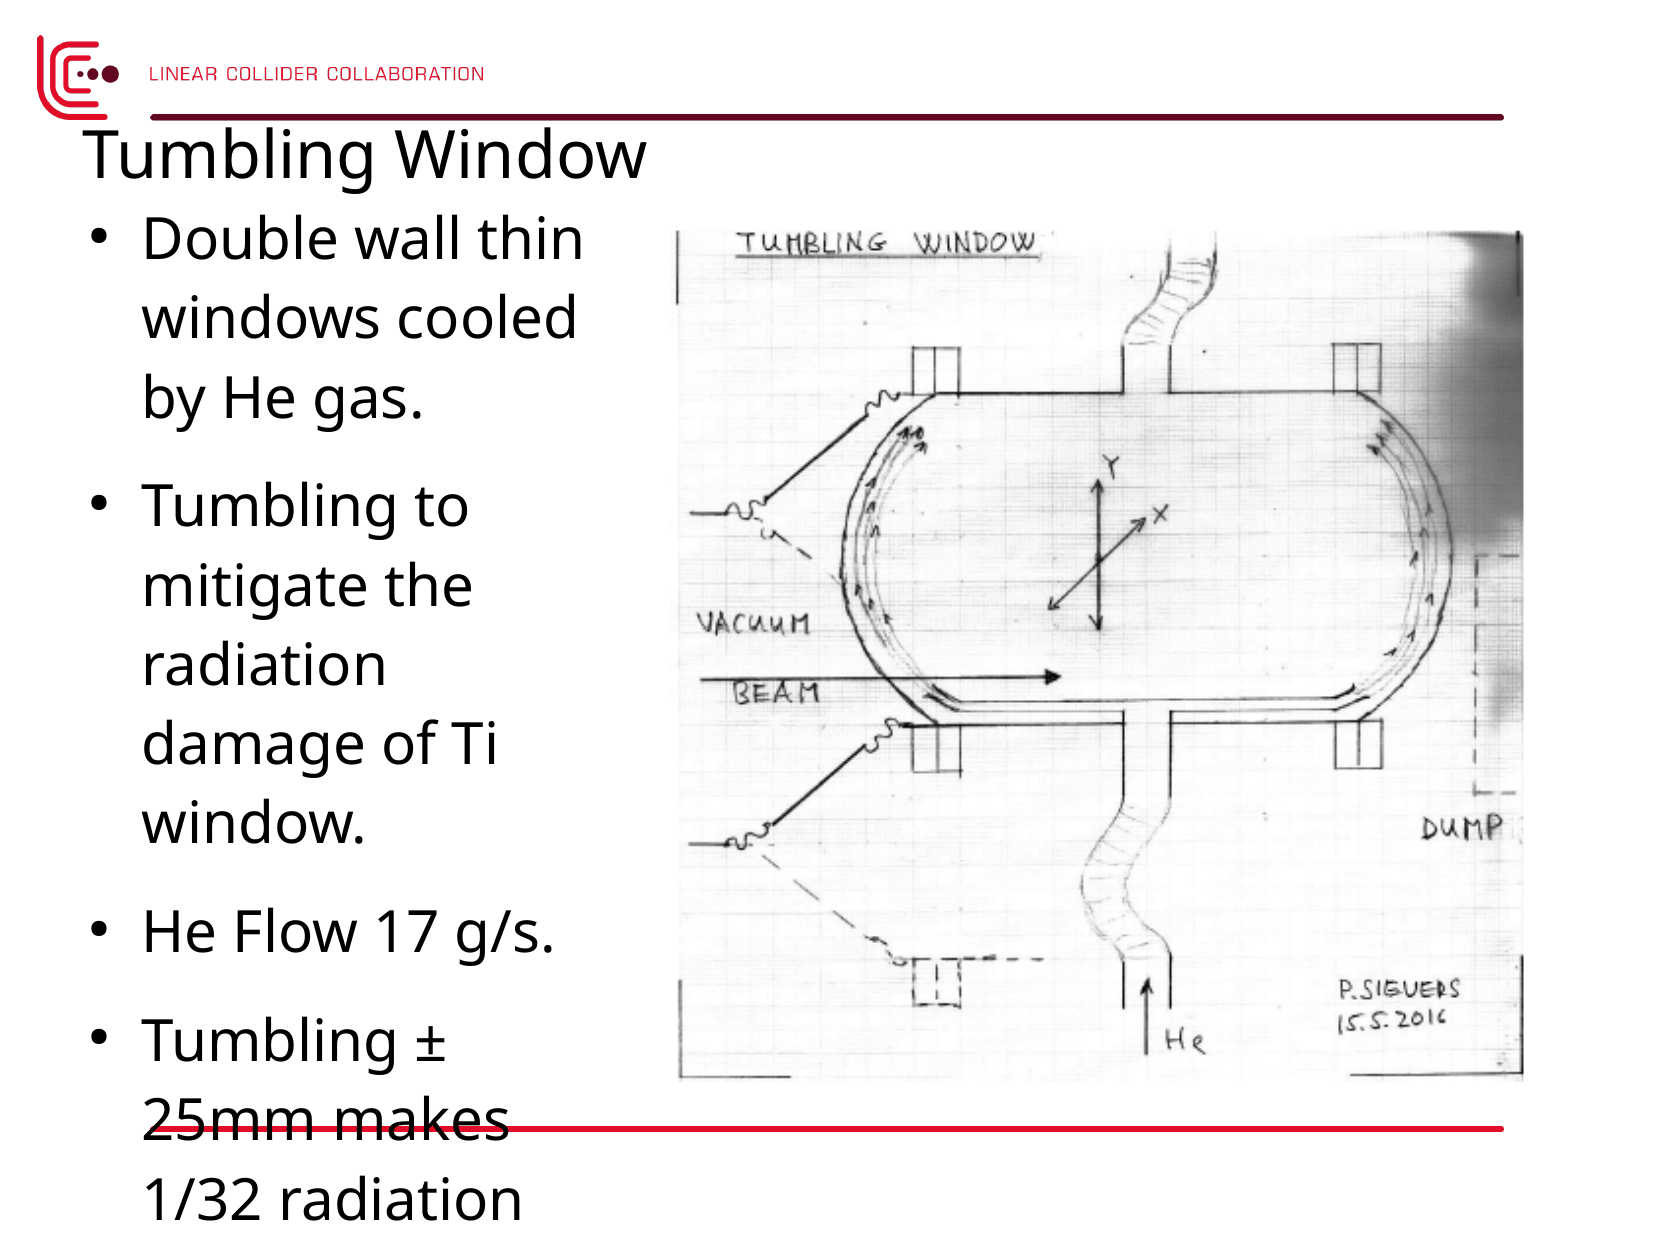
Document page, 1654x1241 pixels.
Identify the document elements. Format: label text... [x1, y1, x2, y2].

picture [218, 1112, 233, 1132]
picture [37, 35, 483, 120]
list Double wall thin windows cooled by He gas. Tumbling to mitigate the radiation damage of Ti window. He Flow 17 g/s. Tumbling ± 25mm makes 1/32 radiation damage. [70, 197, 626, 1064]
picture [238, 1112, 253, 1132]
picture [150, 1102, 164, 1129]
picture [362, 1112, 377, 1132]
picture [429, 1125, 437, 1132]
picture [292, 1112, 307, 1132]
picture [459, 1112, 475, 1121]
picture [272, 1112, 287, 1132]
picture [394, 1125, 409, 1132]
title Tumbling Window [82, 49, 1571, 257]
picture [150, 188, 1575, 1132]
picture [342, 1112, 357, 1132]
